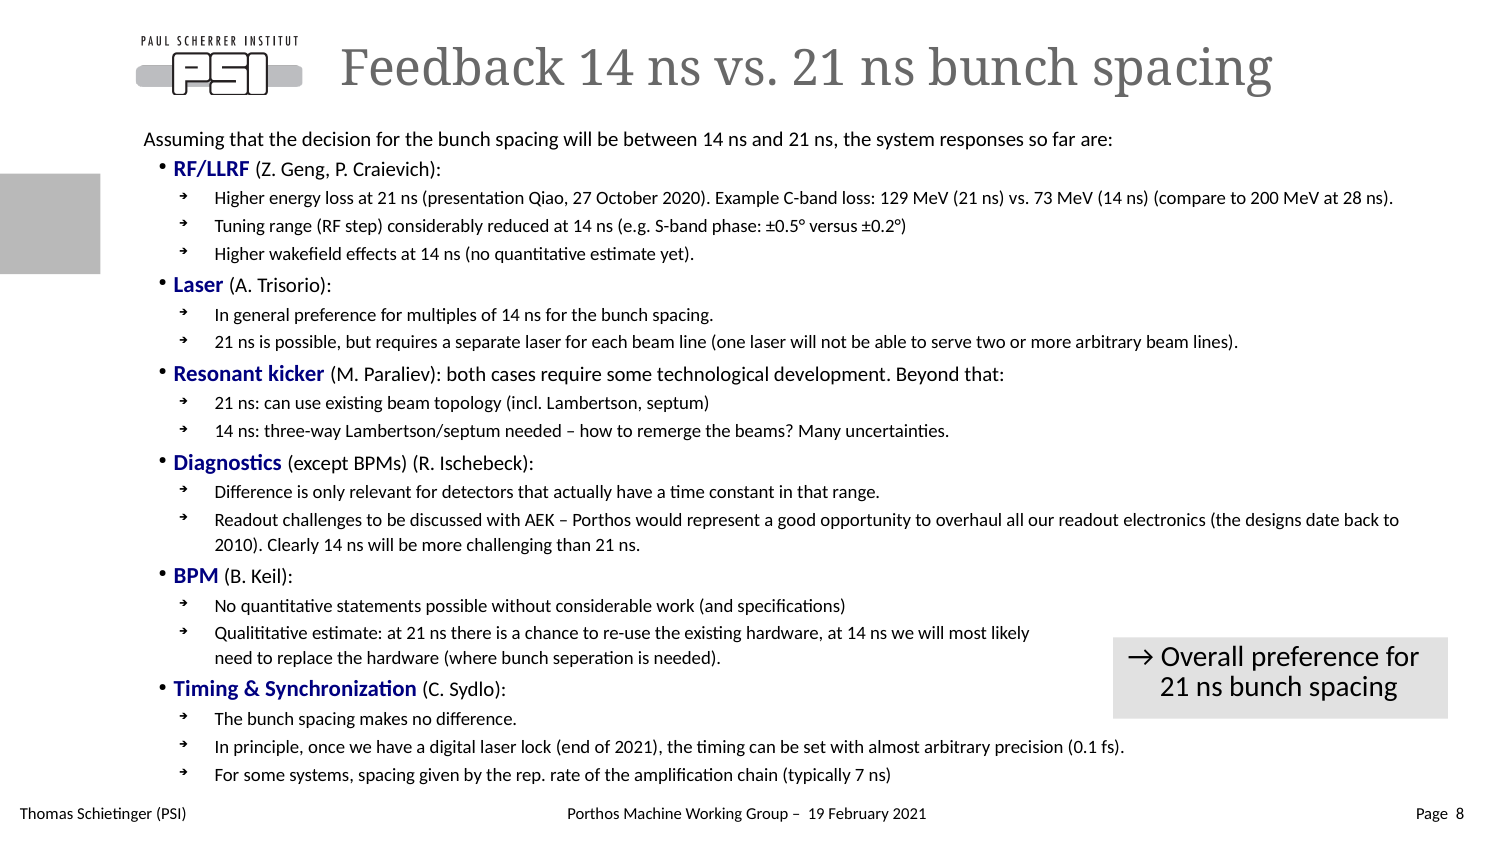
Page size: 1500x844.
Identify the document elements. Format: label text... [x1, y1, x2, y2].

list Assuming that the decision for the bunch spacing will be between 14 ns and 21 ns, the system responses so far are: RF/LLRF (Z. Geng, P. Craievich): Higher energy loss at 21 ns (presentation Qiao, 27 October 2020). Example C-band loss: 129 MeV (21 ns) vs. 73 MeV (14 ns) (compare to 200 MeV at 28 ns). Tuning range (RF step) considerably reduced at 14 ns (e.g. S-band phase: ±0.5° versus ±0.2°) Higher wakefield effects at 14 ns (no quantitative estimate yet). Laser (A. Trisorio): In general preference for multiples of 14 ns for the bunch spacing. 21 ns is possible, but requires a separate laser for each beam line (one laser will not be able to serve two or more arbitrary beam lines). Resonant kicker (M. Paraliev): both cases require some technological development. Beyond that: 21 ns: can use existing beam topology (incl. Lambertson, septum) 14 ns: three-way Lambertson/septum needed – how to remerge the beams? Many uncertainties. Diagnostics (except BPMs) (R. Ischebeck): Difference is only relevant for detectors that actually have a time constant in that range. Readout challenges to be discussed with AEK – Porthos would represent a good opportunity to overhaul all our readout electronics (the designs date back to 2010). Clearly 14 ns will be more challenging than 21 ns. BPM (B. Keil): No quantitative statements possible without considerable work (and specifications) Qualititative estimate: at 21 ns there is a chance to re-use the existing hardware, at 14 ns we will most likely need to replace the hardware (where bunch seperation is needed). Timing & Synchronization (C. Sydlo): The bunch spacing makes no difference. In principle, once we have a digital laser lock (end of 2021), the timing can be set with almost arbitrary precision (0.1 fs). For some systems, spacing given by the rep. rate of the amplification chain (typically 7 ns) [143, 125, 1417, 779]
text_box → Overall preference for 21 ns bunch spacing [1113, 637, 1448, 719]
title Feedback 14 ns vs. 21 ns bunch spacing [340, 35, 1442, 98]
